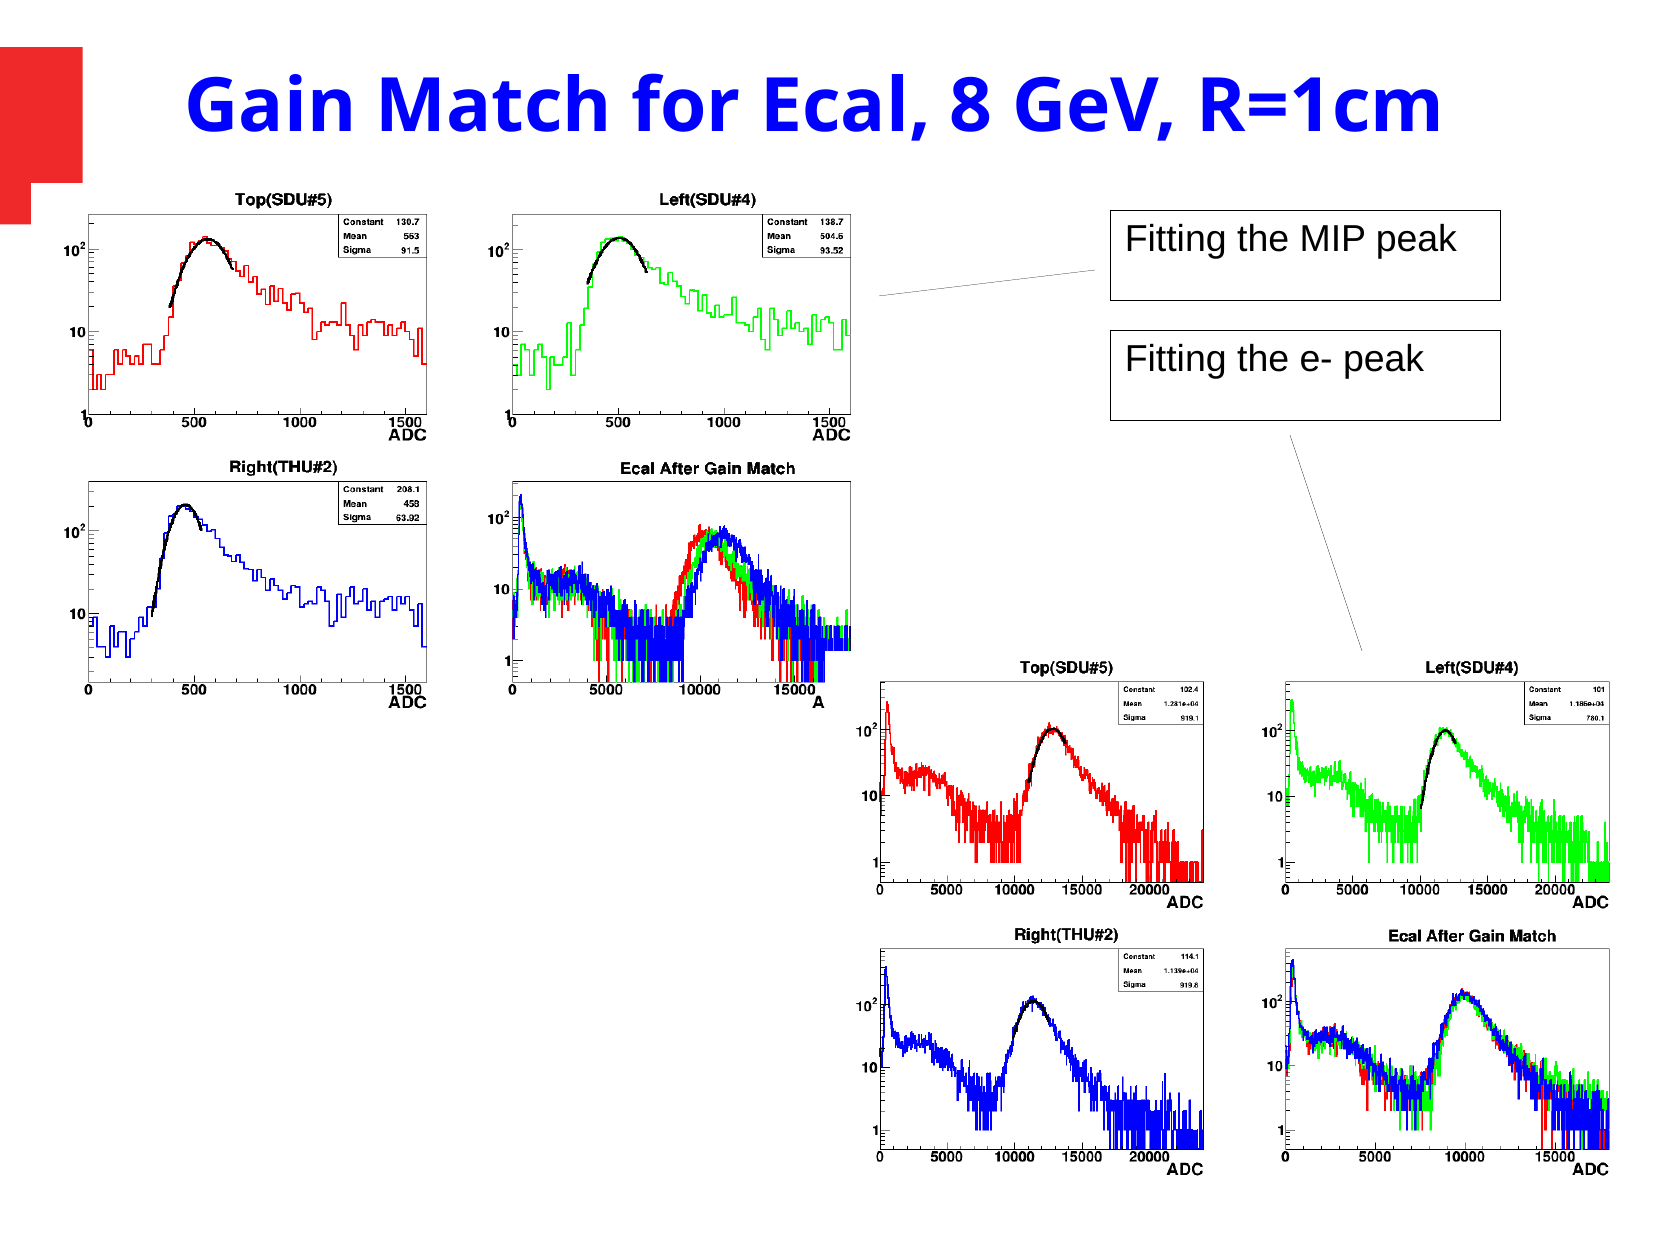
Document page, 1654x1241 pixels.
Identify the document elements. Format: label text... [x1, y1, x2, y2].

picture [31, 183, 1636, 1186]
text_box Fitting the e- peak [1110, 330, 1501, 421]
text_box Fitting the MIP peak [1110, 210, 1501, 301]
title Gain Match for Ecal, 8 GeV, R=1cm [88, 51, 1542, 154]
